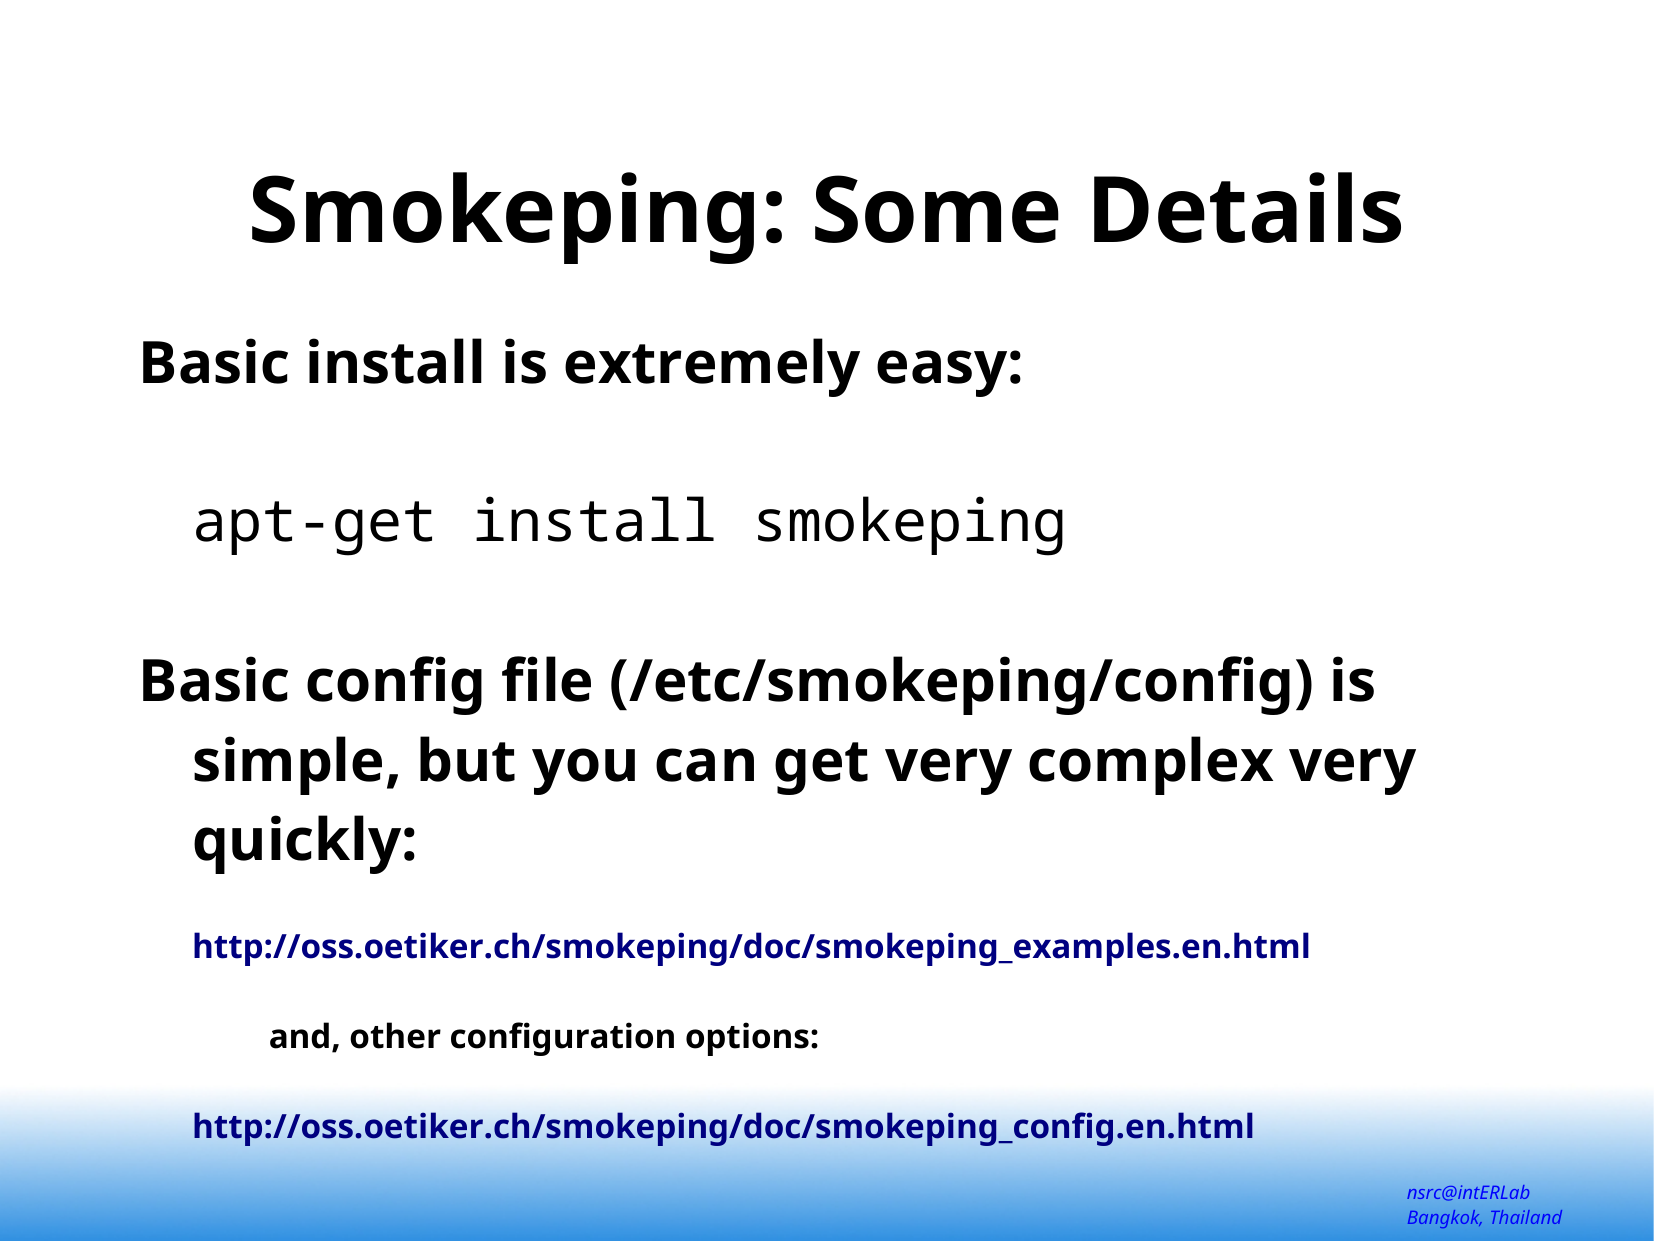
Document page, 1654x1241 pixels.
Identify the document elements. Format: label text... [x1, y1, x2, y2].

list Basic install is extremely easy: apt-get install smokeping Basic config file (/etc/smokeping/config) is simple, but you can get very complex very quickly: http://oss.oetiker.ch/smokeping/doc/smokeping_examples.en.html and, other configuration options: http://oss.oetiker.ch/smokeping/doc/smokeping_config.en.html [121, 321, 1559, 1111]
picture [0, 1083, 1654, 1241]
title Smokeping: Some Details [121, 102, 1534, 311]
